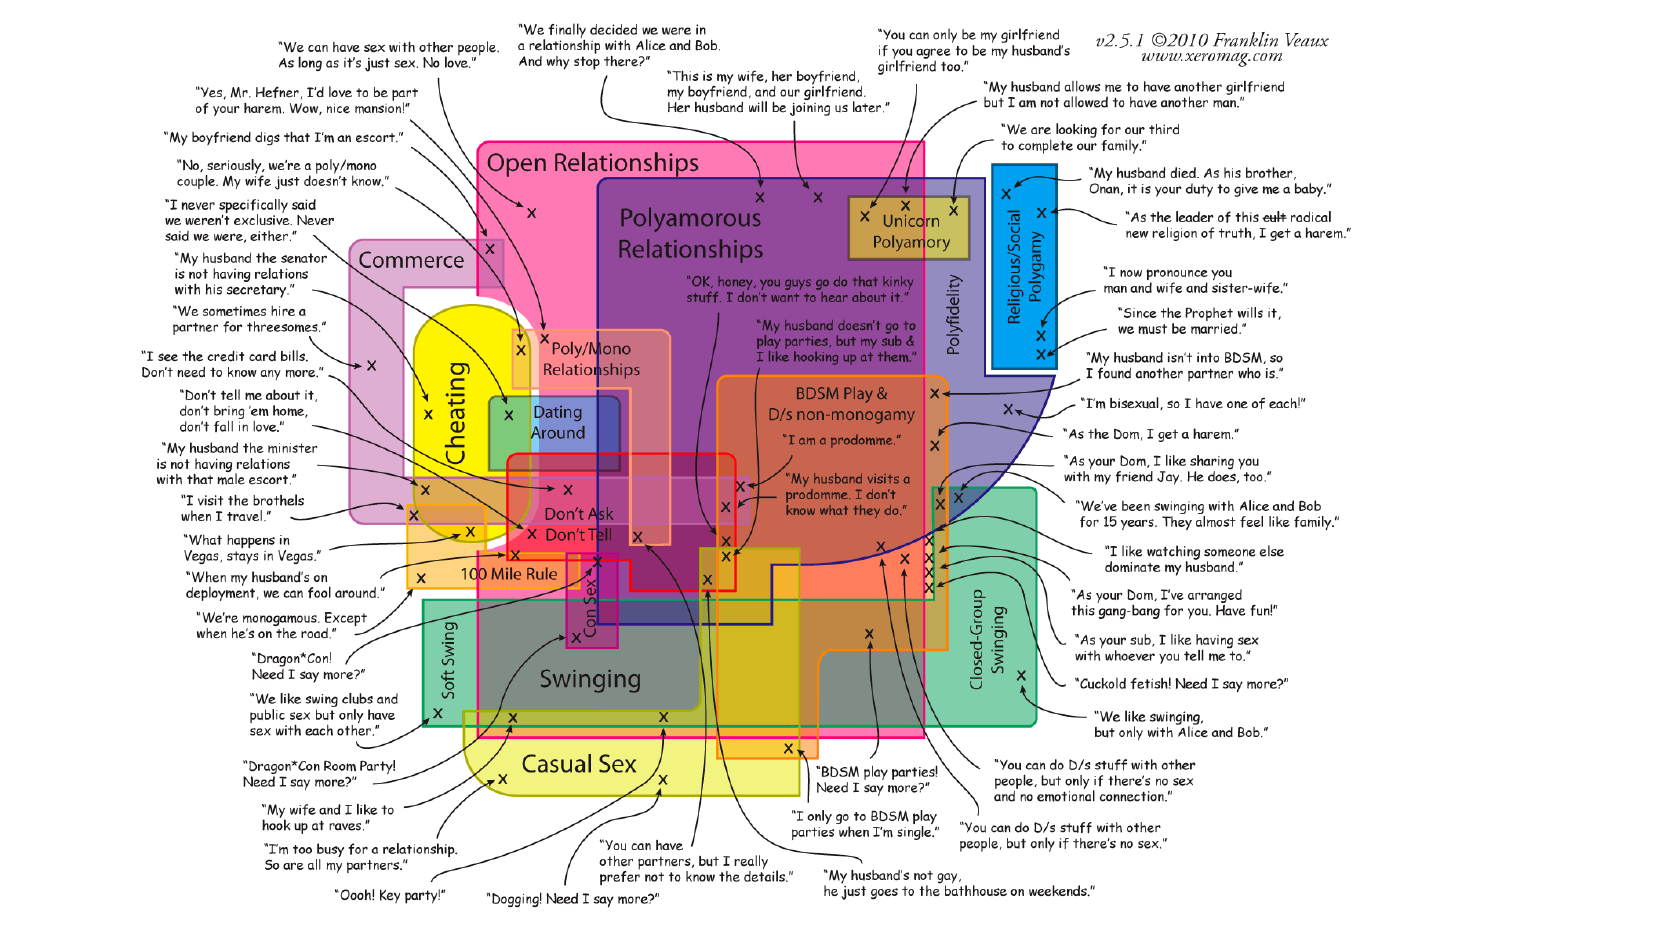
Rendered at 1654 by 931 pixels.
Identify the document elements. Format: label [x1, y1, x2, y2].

picture [127, 2, 1382, 931]
